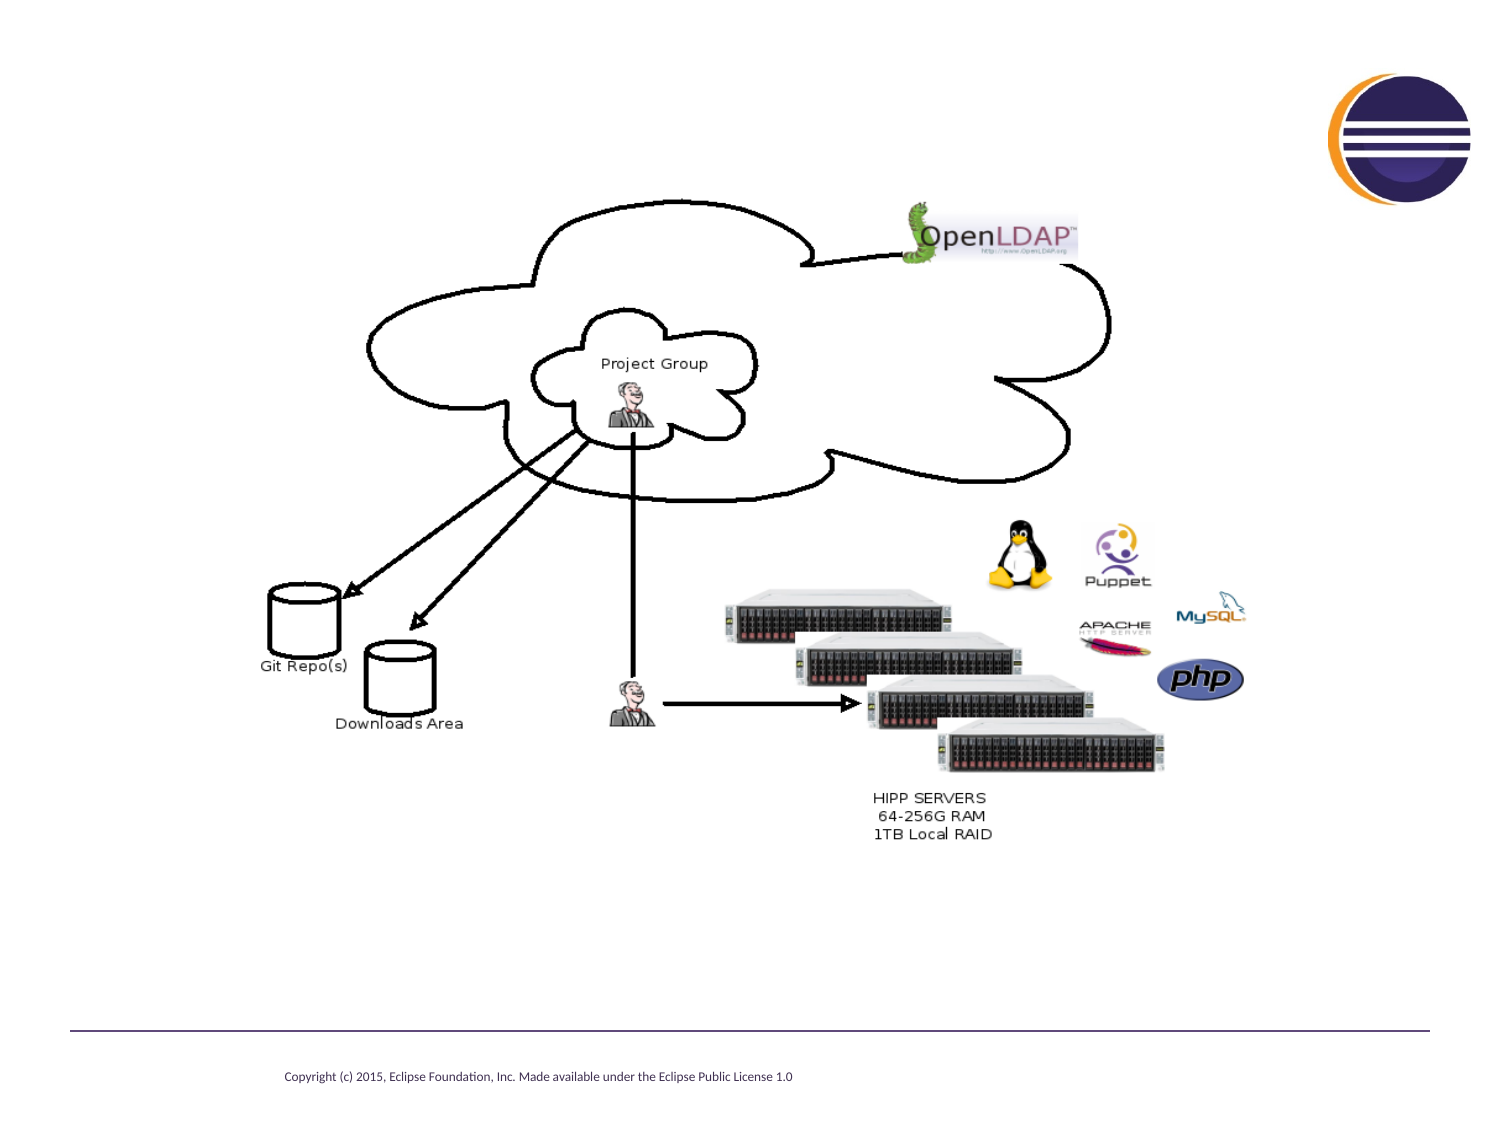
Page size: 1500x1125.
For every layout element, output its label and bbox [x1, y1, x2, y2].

picture [1328, 68, 1471, 210]
picture [260, 194, 1276, 854]
